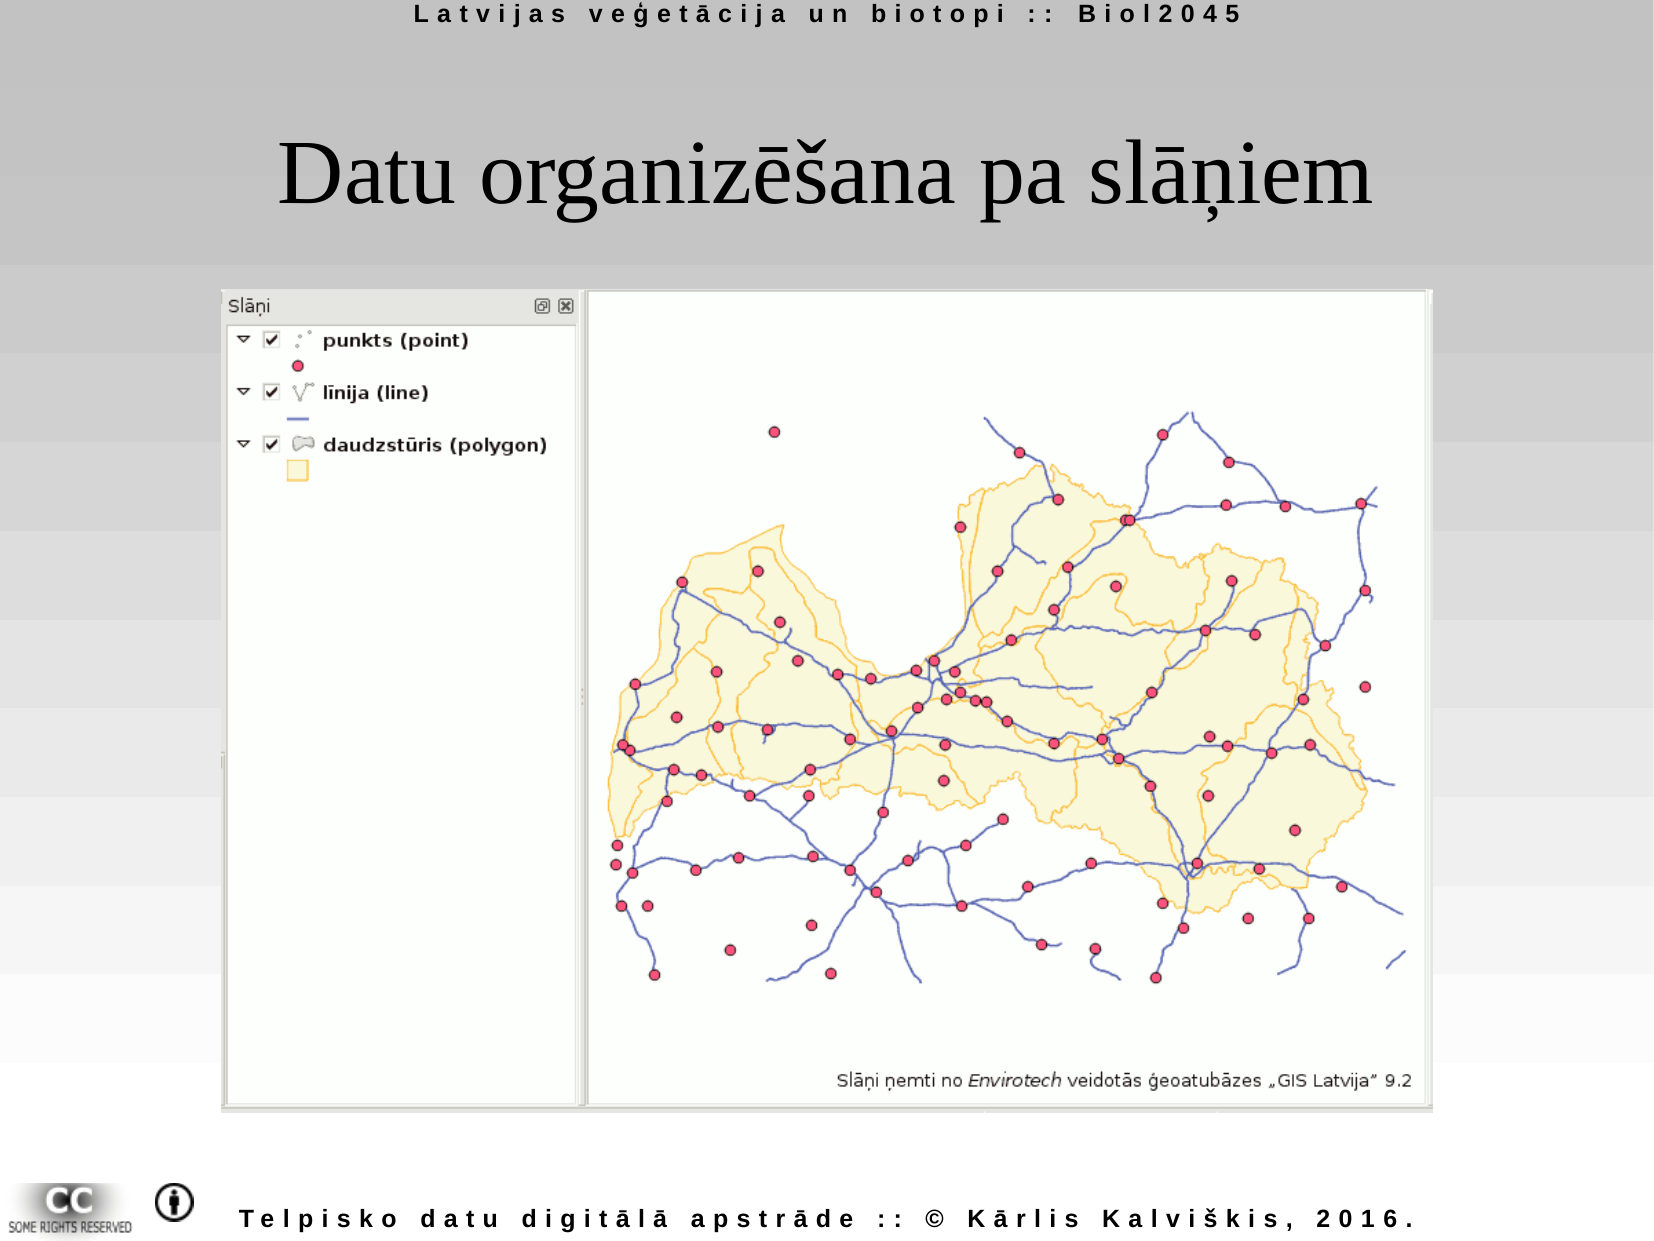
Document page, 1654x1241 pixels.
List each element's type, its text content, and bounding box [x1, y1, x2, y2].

picture [0, 0, 1654, 1241]
title Datu organizēšana pa slāņiem [29, 49, 1625, 296]
